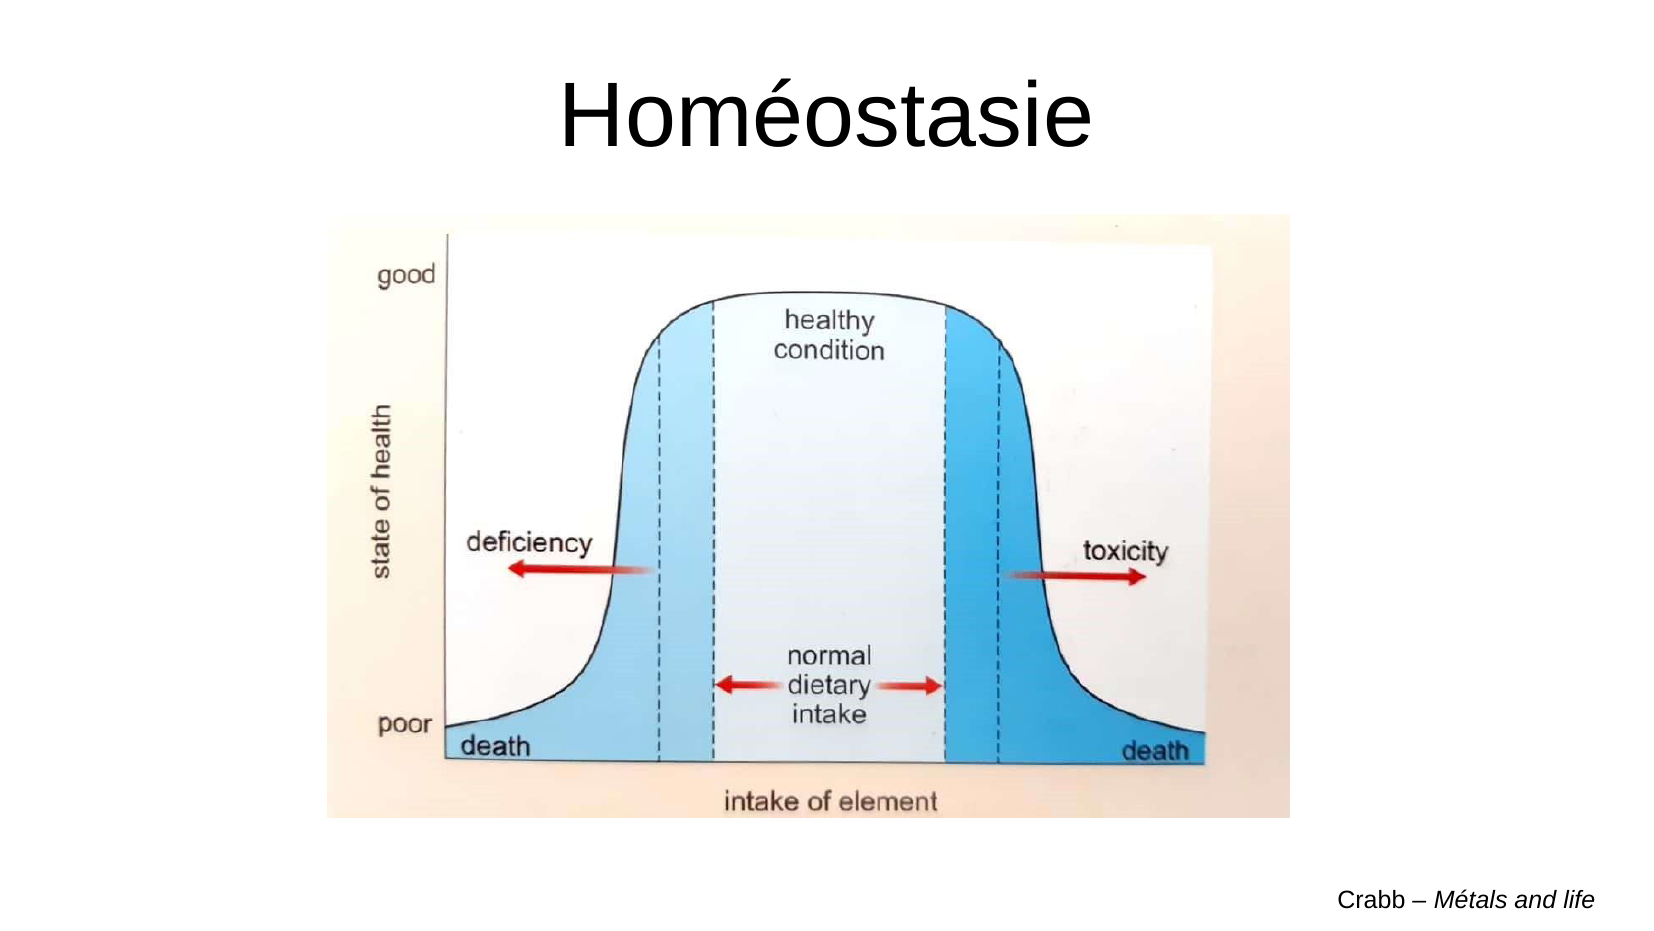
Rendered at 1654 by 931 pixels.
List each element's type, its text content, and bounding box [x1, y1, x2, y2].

picture [287, 192, 1382, 833]
title Homéostasie [82, 37, 1571, 193]
text_box Crabb – Métals and life [1322, 878, 1654, 922]
